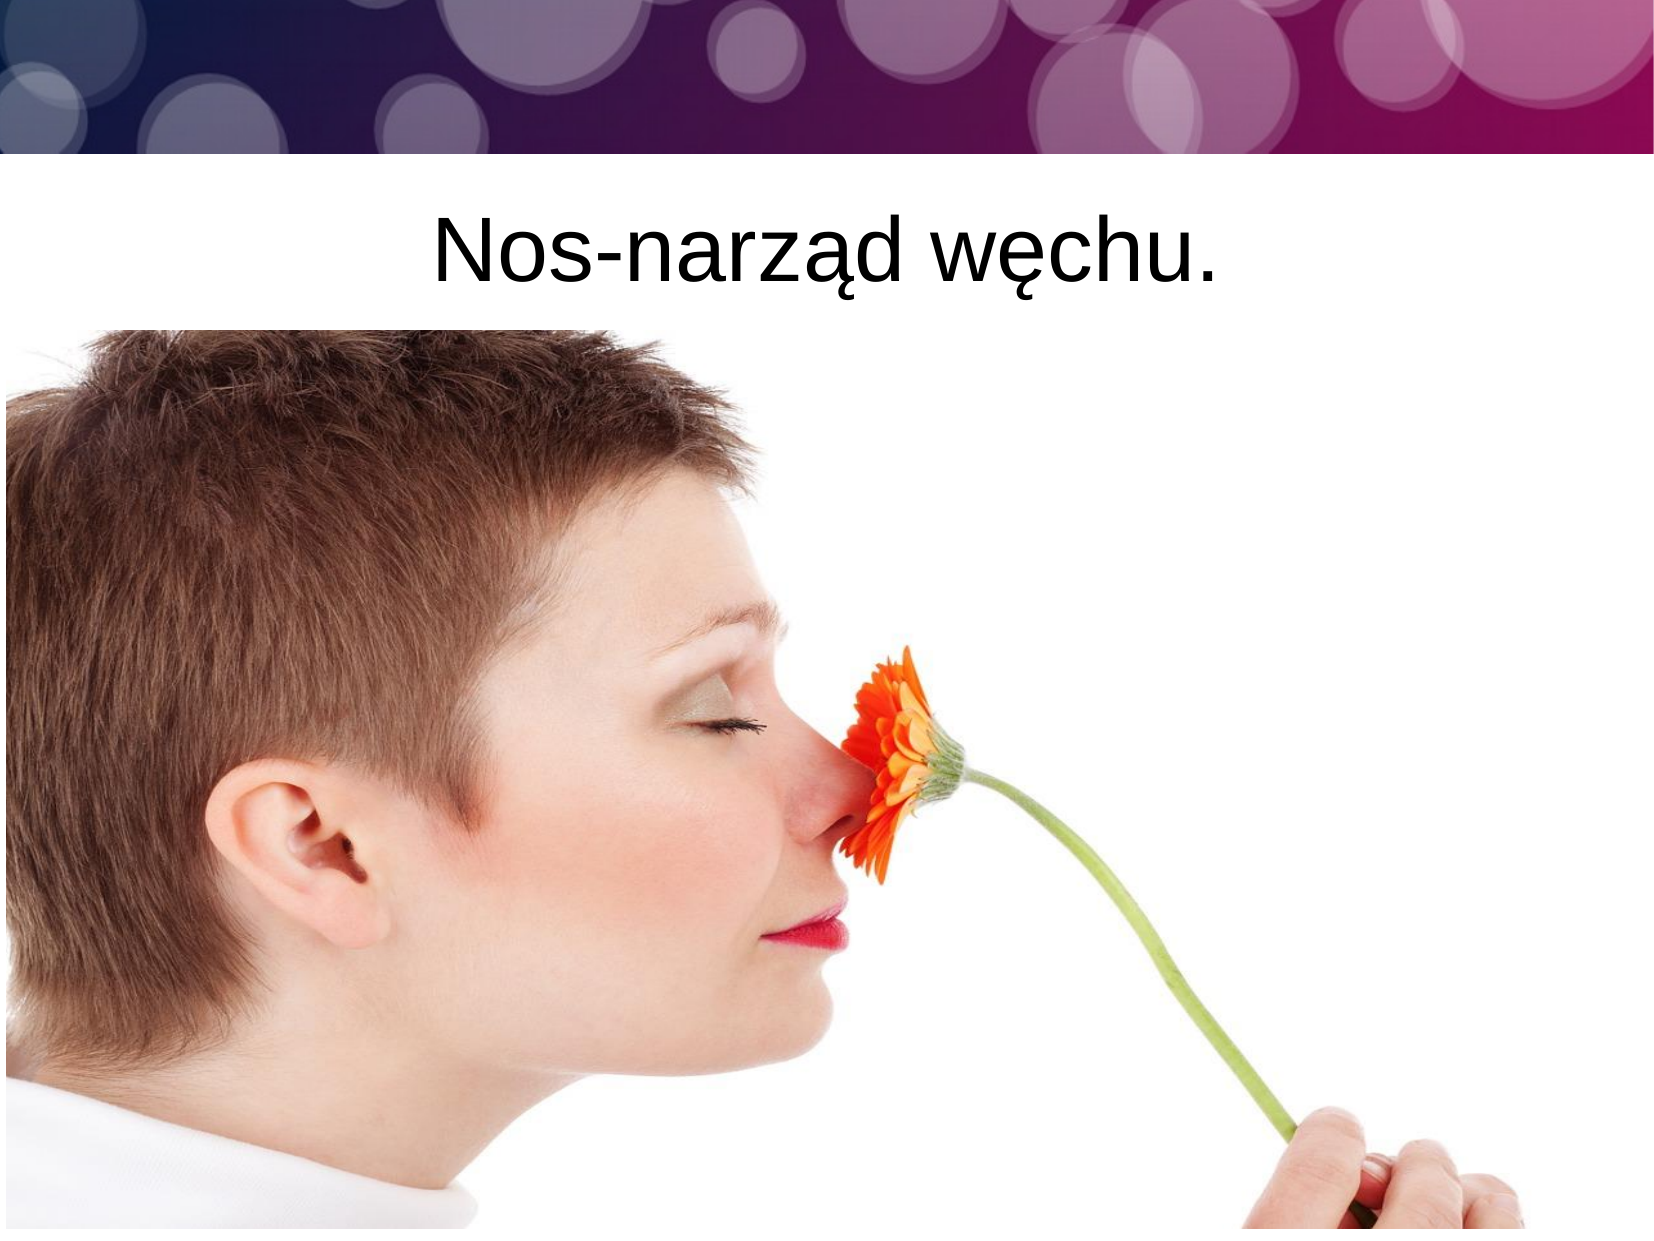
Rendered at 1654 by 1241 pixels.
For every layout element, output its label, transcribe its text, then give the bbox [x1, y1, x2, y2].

picture [6, 330, 1654, 1229]
title Nos-narząd węchu. [82, 159, 1571, 330]
